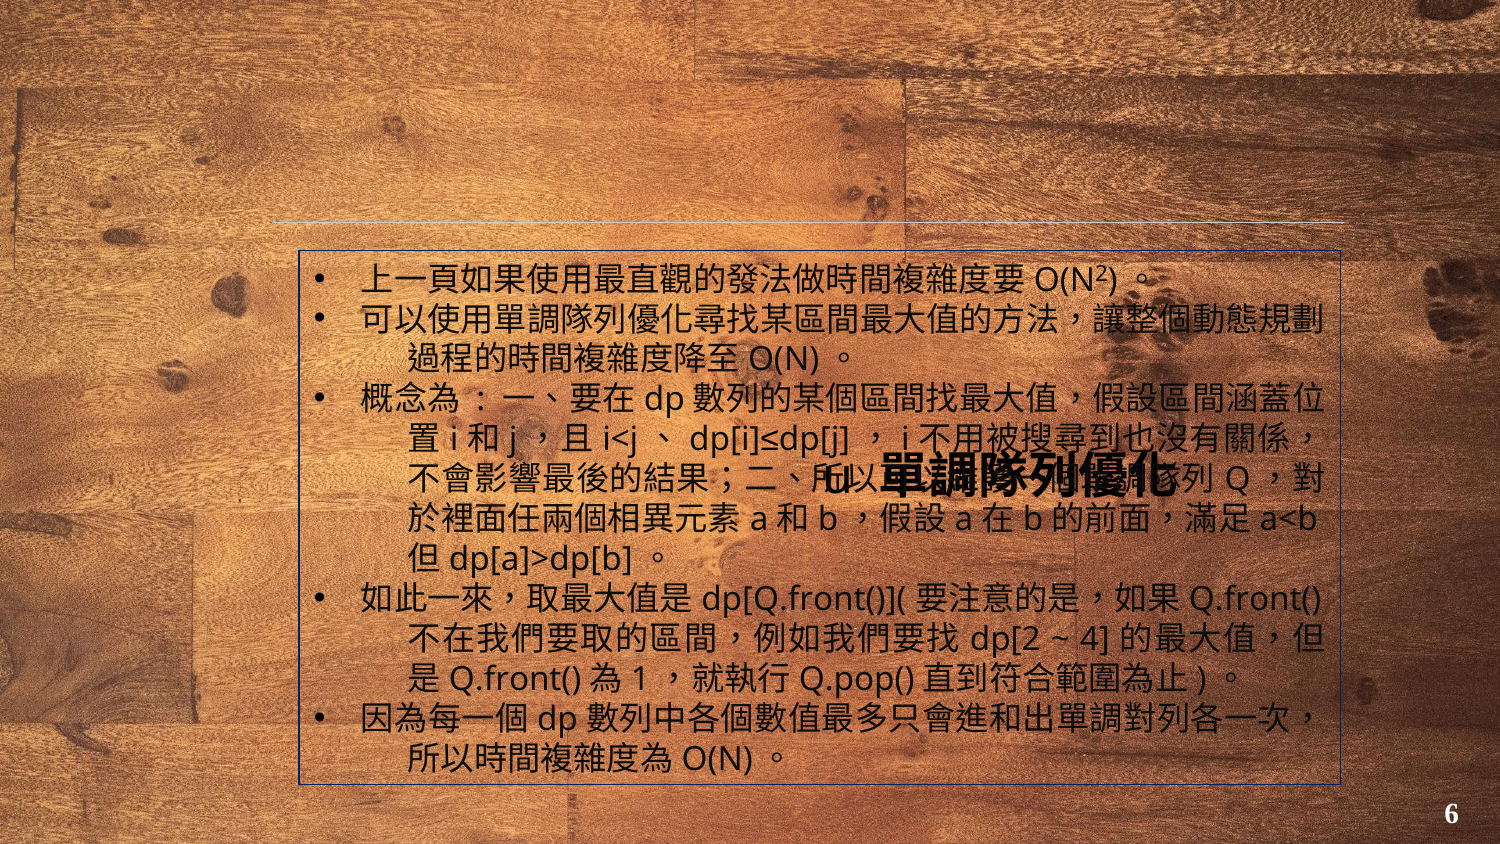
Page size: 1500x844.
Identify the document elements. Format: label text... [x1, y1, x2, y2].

slide_number 6 [1429, 779, 1500, 844]
text_box 上一頁如果使用最直觀的發法做時間複雜度要O(N2)。 可以使用單調隊列優化尋找某區間最大值的方法，讓整個動態規劃過程的時間複雜度降至O(N)。 概念為 : 一、要在dp數列的某個區間找最大值，假設區間涵蓋位置i和j，且i<j、dp[i]≤dp[j]，i不用被搜尋到也沒有關係，不會影響最後的結果；二、所以可以維護一個單調隊列Q，對於裡面任兩個相異元素a和b，假設a在b的前面，滿足a<b但dp[a]>dp[b]。 如此一來，取最大值是dp[Q.front()](要注意的是，如果Q.front()不在我們要取的區間，例如我們要找dp[2 ~ 4]的最大值，但是Q.front()為1，就執行Q.pop()直到符合範圍為止)。 因為每一個dp數列中各個數值最多只會進和出單調對列各一次，所以時間複雜度為O(N)。 [298, 250, 1341, 751]
title 單調隊列優化 [255, 117, 1341, 233]
